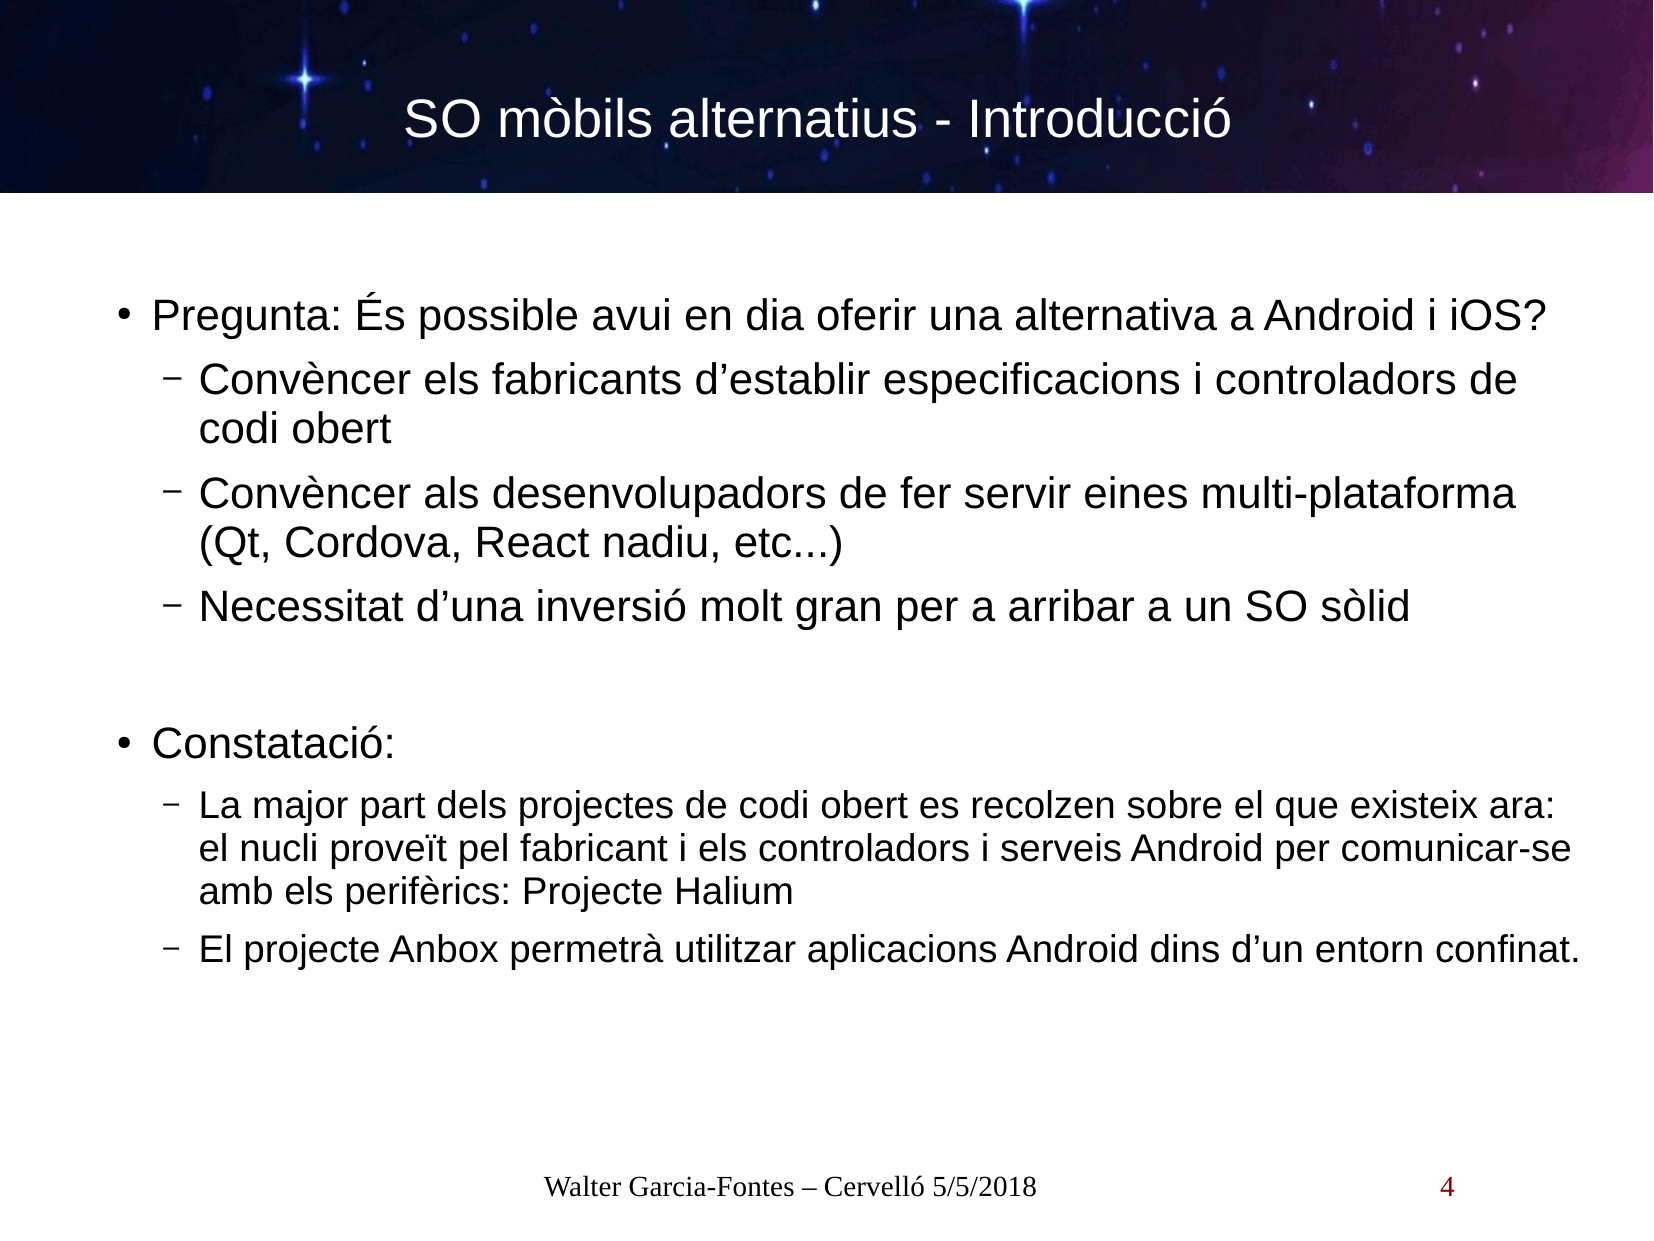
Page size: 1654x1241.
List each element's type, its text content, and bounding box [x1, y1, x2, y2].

title SO mòbils alternatius - Introducció [75, 15, 1563, 223]
list Pregunta: És possible avui en dia oferir una alternativa a Android i iOS? Convèncer els fabricants d’establir especificacions i controladors de codi obert Convèncer als desenvolupadors de fer servir eines multi-plataforma (Qt, Cordova, React nadiu, etc...) Necessitat d’una inversió molt gran per a arribar a un SO sòlid Constatació: La major part dels projectes de codi obert es recolzen sobre el que existeix ara: el nucli proveït pel fabricant i els controladors i serveis Android per comunicar-se amb els perifèrics: Projecte Halium El projecte Anbox permetrà utilitzar aplicacions Android dins d’un entorn confinat. [104, 290, 1593, 1010]
picture [0, 0, 1653, 193]
